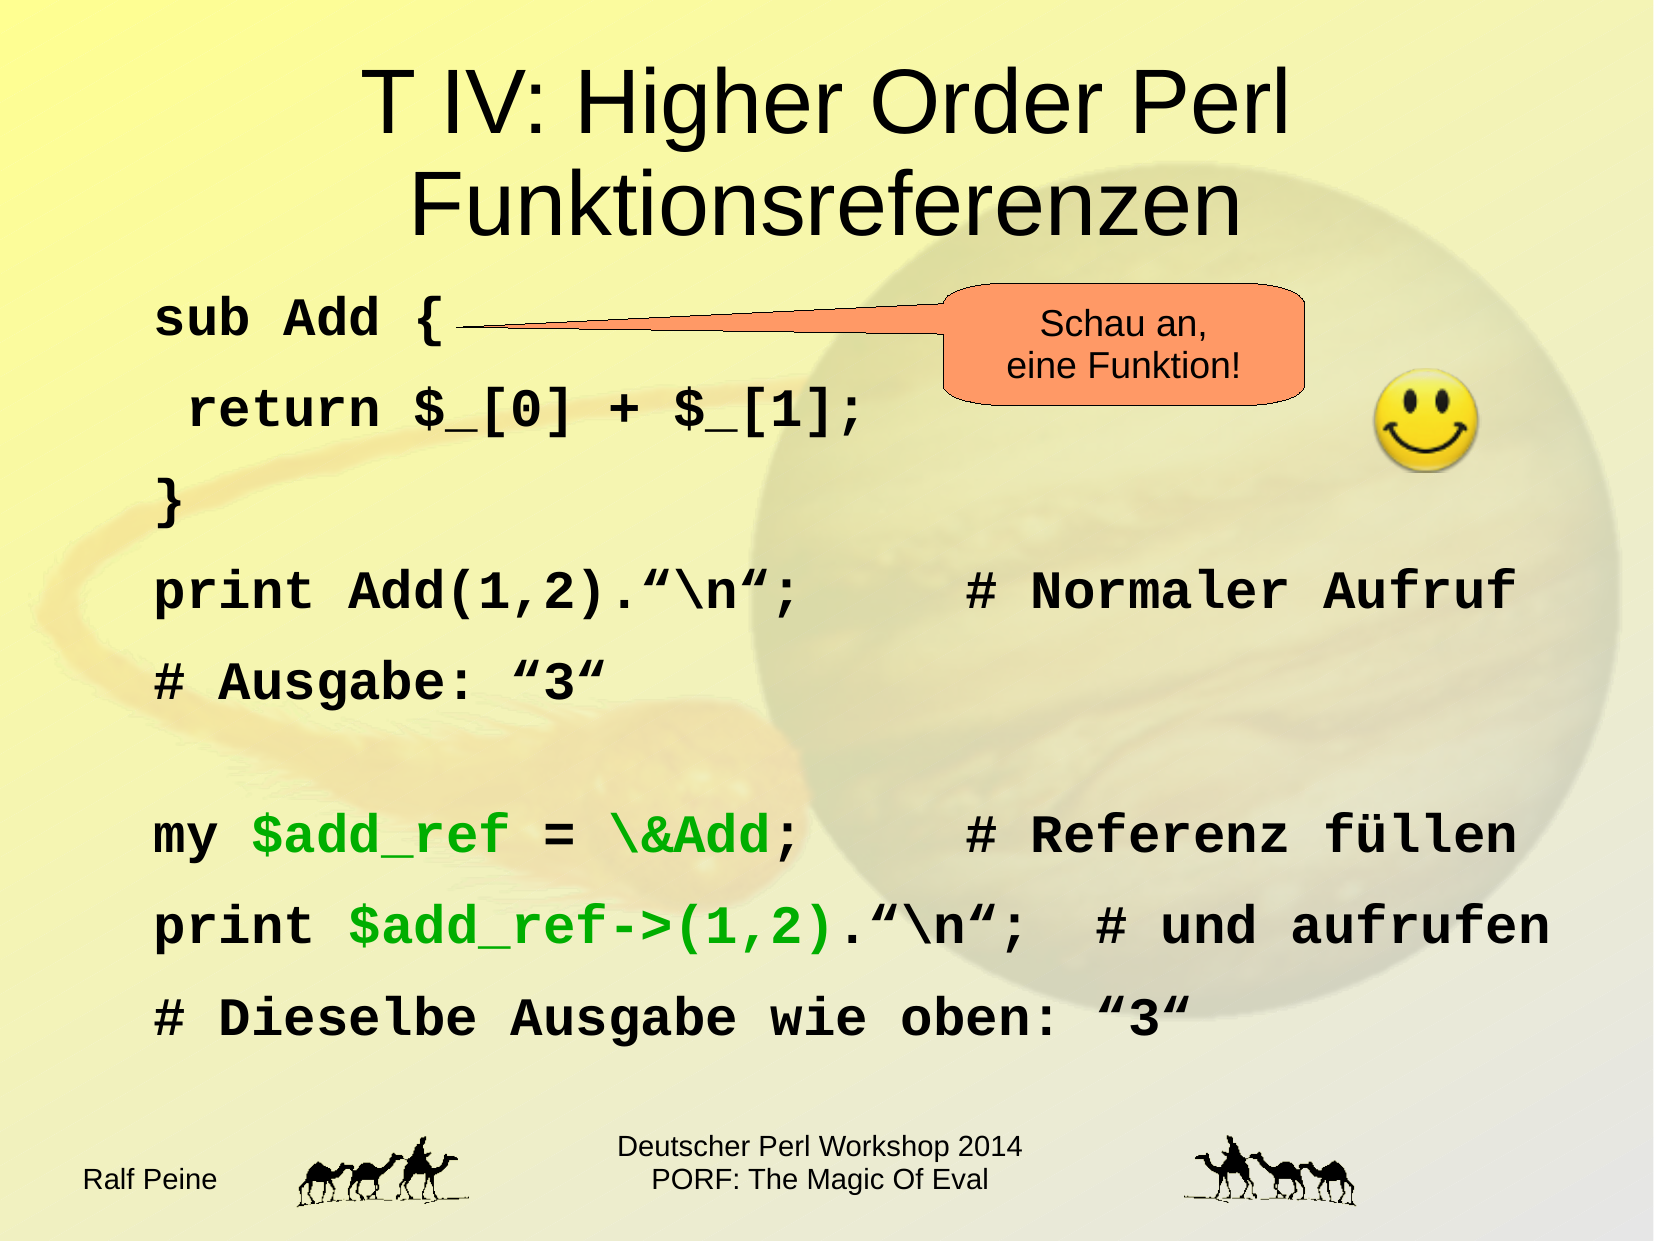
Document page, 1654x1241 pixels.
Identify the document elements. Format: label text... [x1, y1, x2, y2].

picture [3, 138, 1654, 1054]
title T IV: Higher Order Perl Funktionsreferenzen [82, 49, 1571, 257]
picture [1371, 368, 1482, 473]
picture [291, 1146, 469, 1214]
picture [1184, 1146, 1362, 1213]
text_box Schau an, eine Funktion! [456, 283, 1305, 406]
list sub Add { return $_[0] + $_[1]; } print Add(1,2).“\n“; # Normaler Aufruf # Ausgabe: “3“ my $add_ref = \&Add; # Referenz füllen print $add_ref->(1,2).“\n“; # und aufrufen # Dieselbe Ausgabe wie oben: “3“ [82, 290, 1571, 1146]
